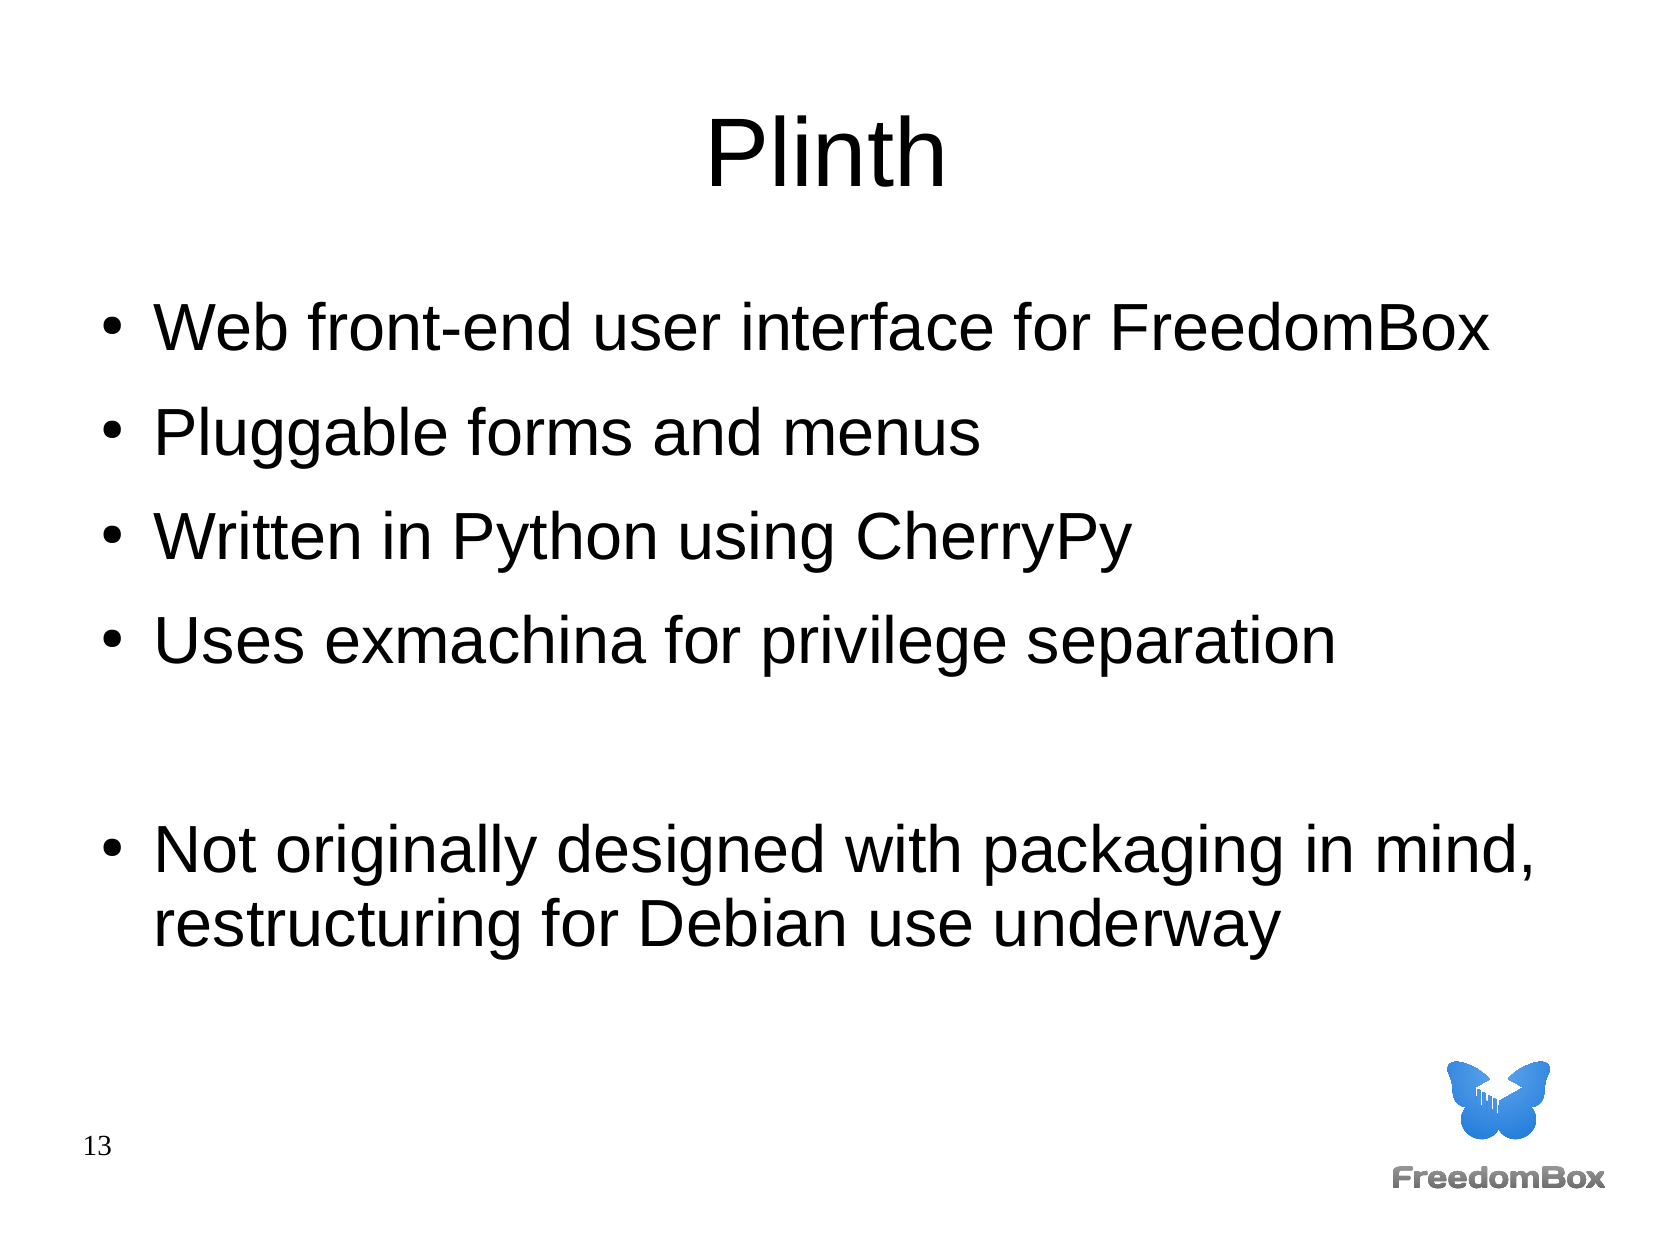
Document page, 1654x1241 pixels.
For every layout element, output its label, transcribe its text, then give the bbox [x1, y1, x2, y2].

title Plinth [82, 49, 1571, 257]
list Web front-end user interface for FreedomBox Pluggable forms and menus Written in Python using CherryPy Uses exmachina for privilege separation Not originally designed with packaging in mind, restructuring for Debian use underway [82, 290, 1571, 1010]
